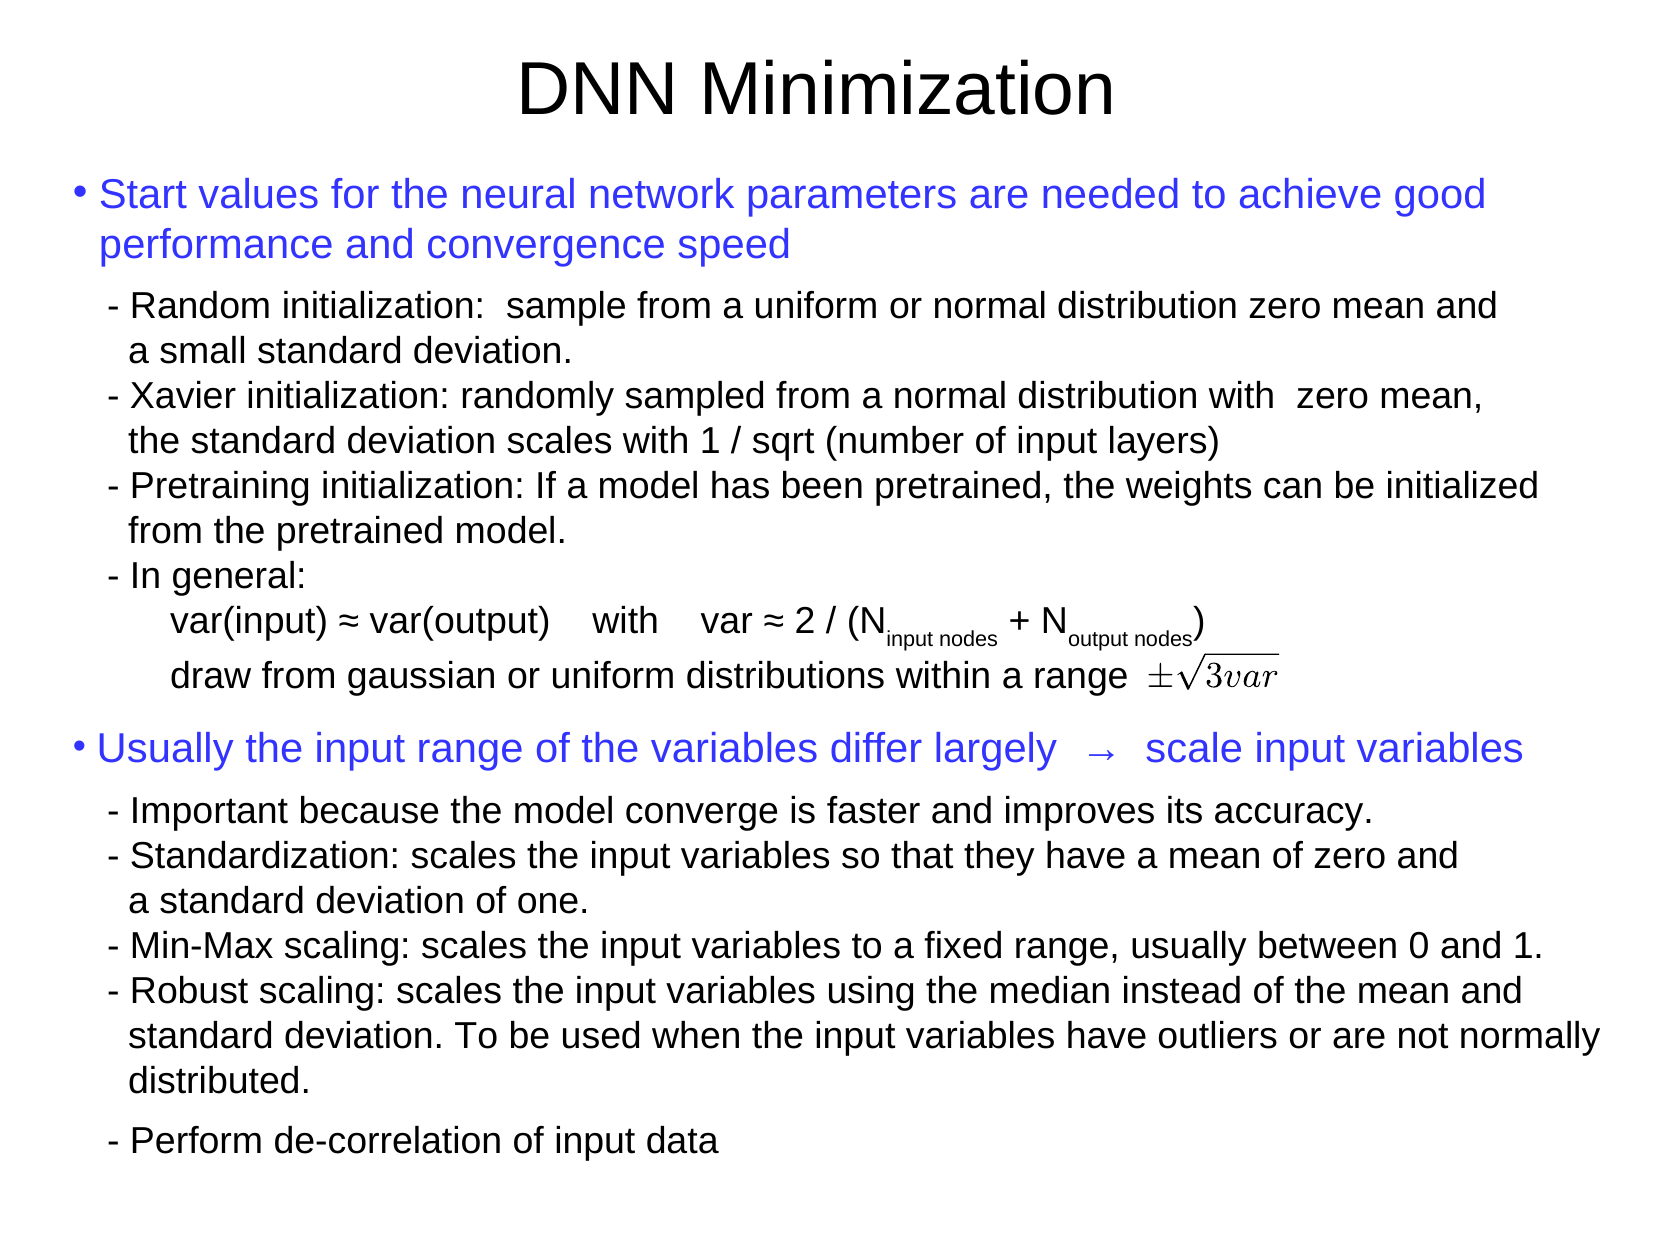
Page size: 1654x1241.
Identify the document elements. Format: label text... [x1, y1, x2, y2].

picture [1146, 653, 1280, 690]
text_box Start values for the neural network parameters are needed to achieve good performance and convergence speed - Random initialization: sample from a uniform or normal distribution zero mean and a small standard deviation. - Xavier initialization: randomly sampled from a normal distribution with zero mean, the standard deviation scales with 1 / sqrt (number of input layers) - Pretraining initialization: If a model has been pretrained, the weights can be initialized from the pretrained model. - In general: var(input) ≈ var(output) with var ≈ 2 / (Ninput nodes + Noutput nodes) draw from gaussian or uniform distributions within a range Usually the input range of the variables differ largely → scale input variables - Important because the model converge is faster and improves its accuracy. - Standardization: scales the input variables so that they have a mean of zero and a standard deviation of one. - Min-Max scaling: scales the input variables to a fixed range, usually between 0 and 1. - Robust scaling: scales the input variables using the median instead of the mean and standard deviation. To be used when the input variables have outliers or are not normally distributed. - Perform de-correlation of input data [58, 159, 1654, 1241]
title DNN Minimization [151, 0, 1502, 159]
